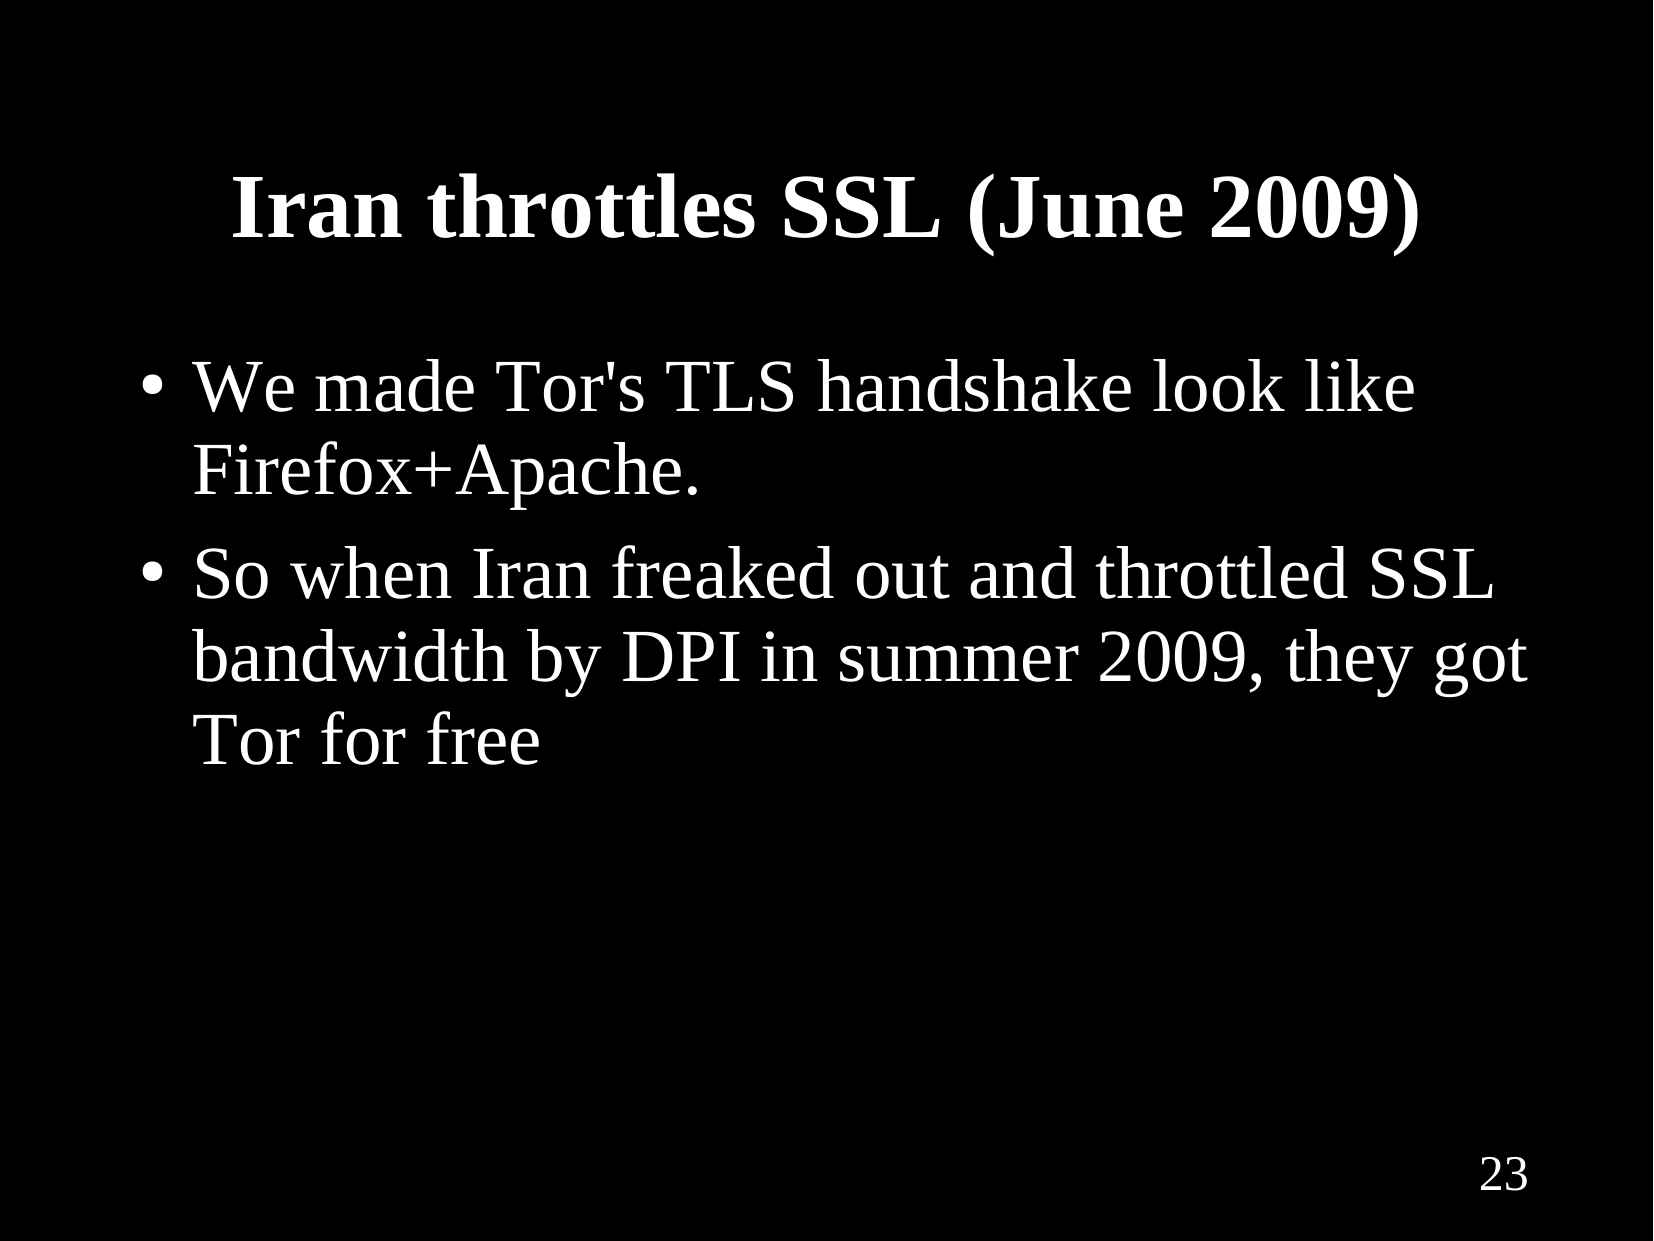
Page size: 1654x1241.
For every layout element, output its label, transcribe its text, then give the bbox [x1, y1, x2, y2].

title Iran throttles SSL (June 2009) [121, 102, 1534, 311]
list We made Tor's TLS handshake look like Firefox+Apache. So when Iran freaked out and throttled SSL bandwidth by DPI in summer 2009, they got Tor for free [121, 344, 1534, 1127]
